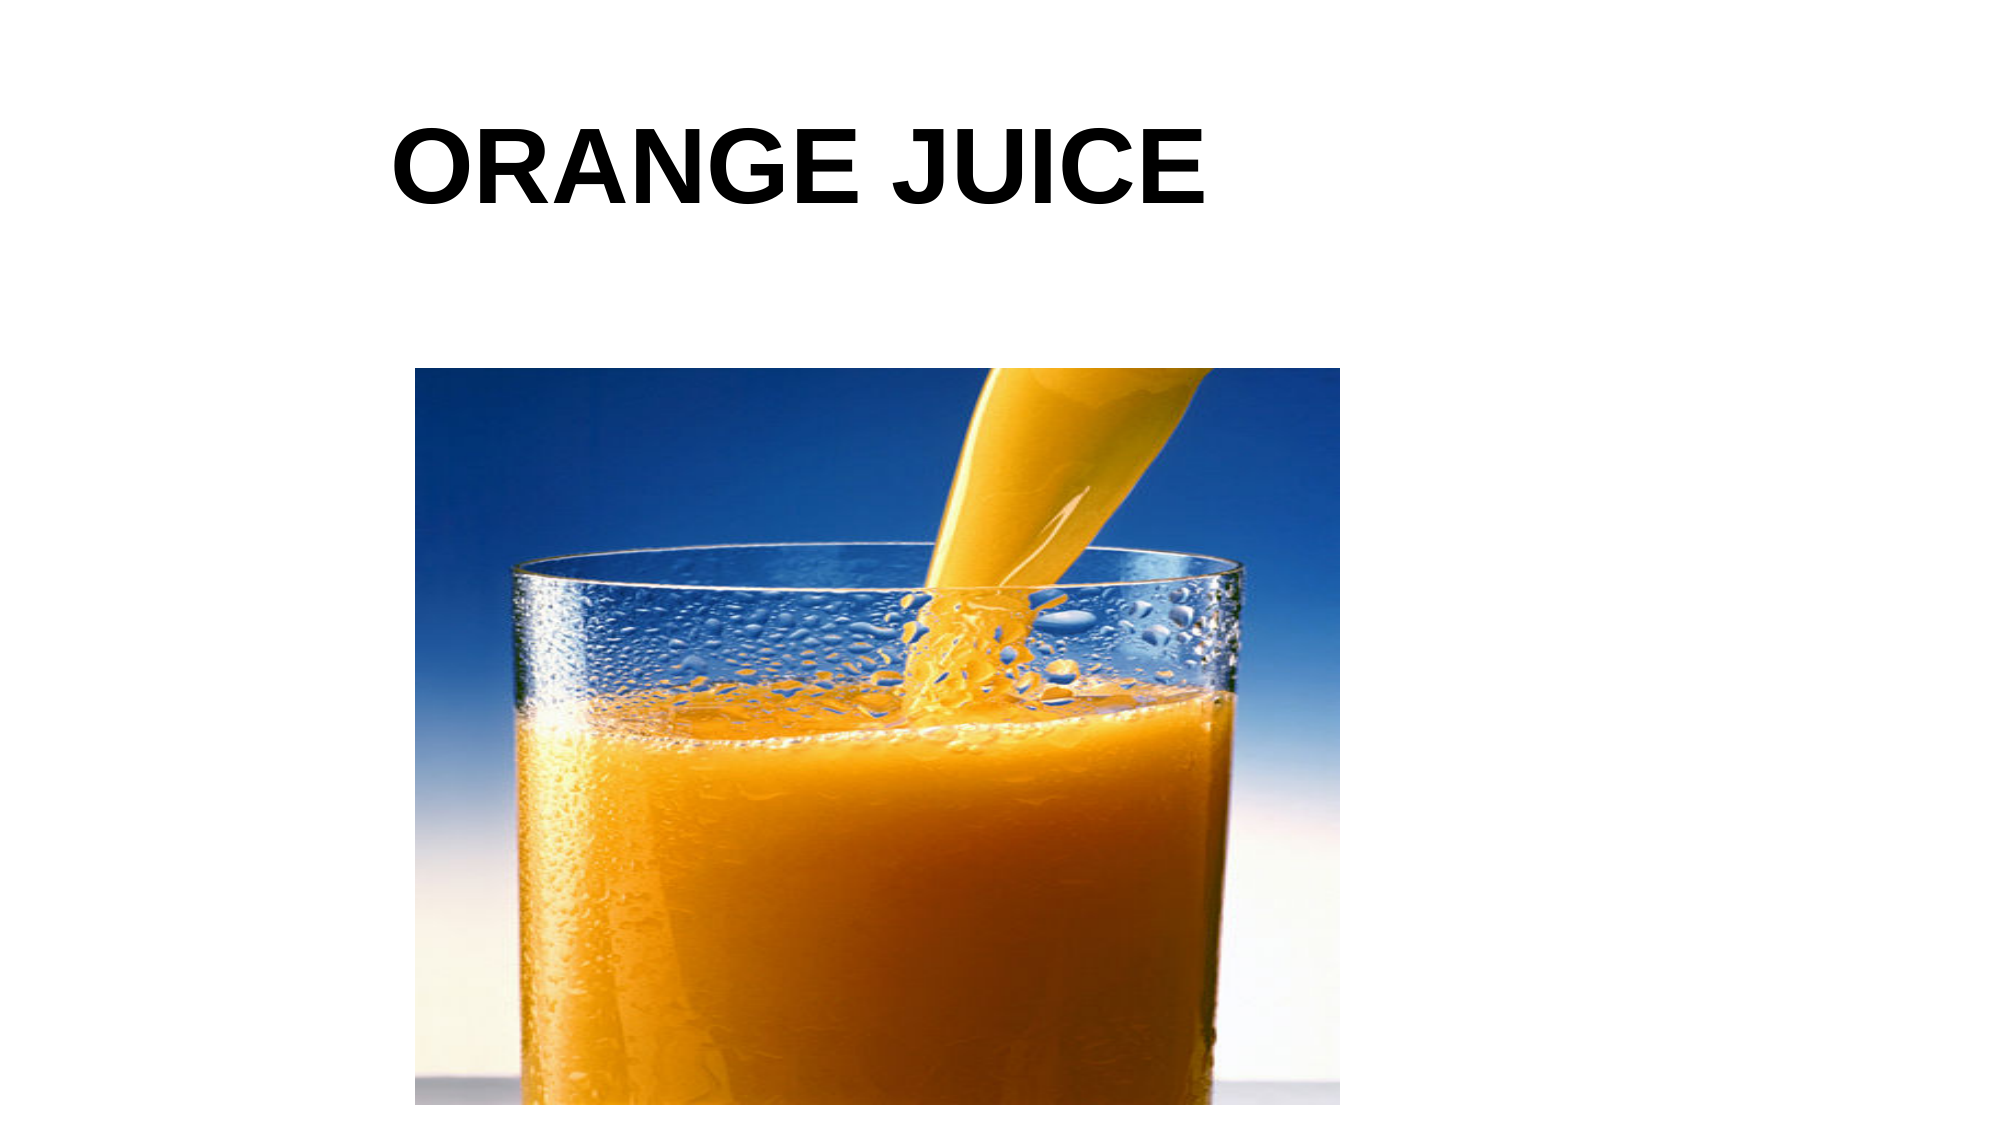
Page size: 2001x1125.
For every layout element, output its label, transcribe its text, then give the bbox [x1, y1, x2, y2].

picture [415, 368, 1340, 1105]
title ORANGE JUICE [137, 59, 1863, 278]
